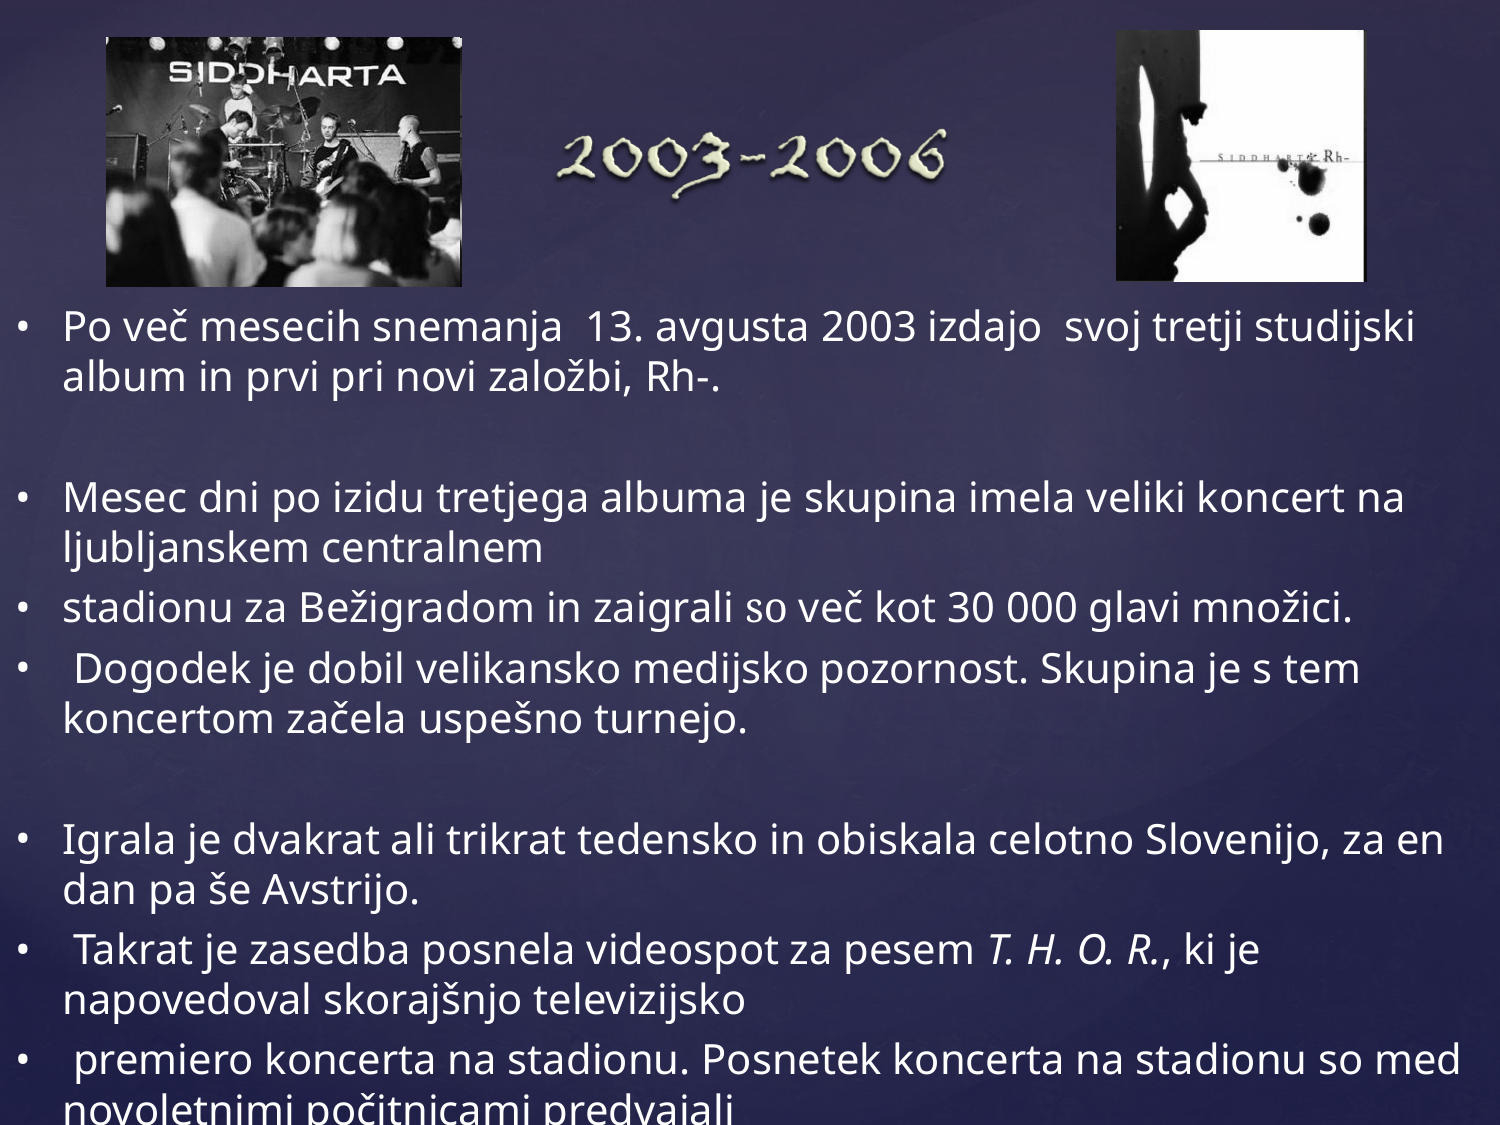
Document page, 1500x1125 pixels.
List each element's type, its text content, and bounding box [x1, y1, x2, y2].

list Po več mesecih snemanja 13. avgusta 2003 izdajo svoj tretji studijski album in prvi pri novi založbi, Rh-. Mesec dni po izidu tretjega albuma je skupina imela veliki koncert na ljubljanskem centralnem stadionu za Bežigradom in zaigrali so več kot 30 000 glavi množici. Dogodek je dobil velikansko medijsko pozornost. Skupina je s tem koncertom začela uspešno turnejo. Igrala je dvakrat ali trikrat tedensko in obiskala celotno Slovenijo, za en dan pa še Avstrijo. Takrat je zasedba posnela videospot za pesem T. H. O. R., ki je napovedoval skorajšnjo televizijsko premiero koncerta na stadionu. Posnetek koncerta na stadionu so med novoletnimi počitnicami predvajali na nacionalni televiziji in radiu. Koncert je bil deležen velikega odziva medijev, saj je bil večkrat označen za dogodek leta 2003. [0, 292, 1500, 1125]
picture [73, 29, 1426, 287]
